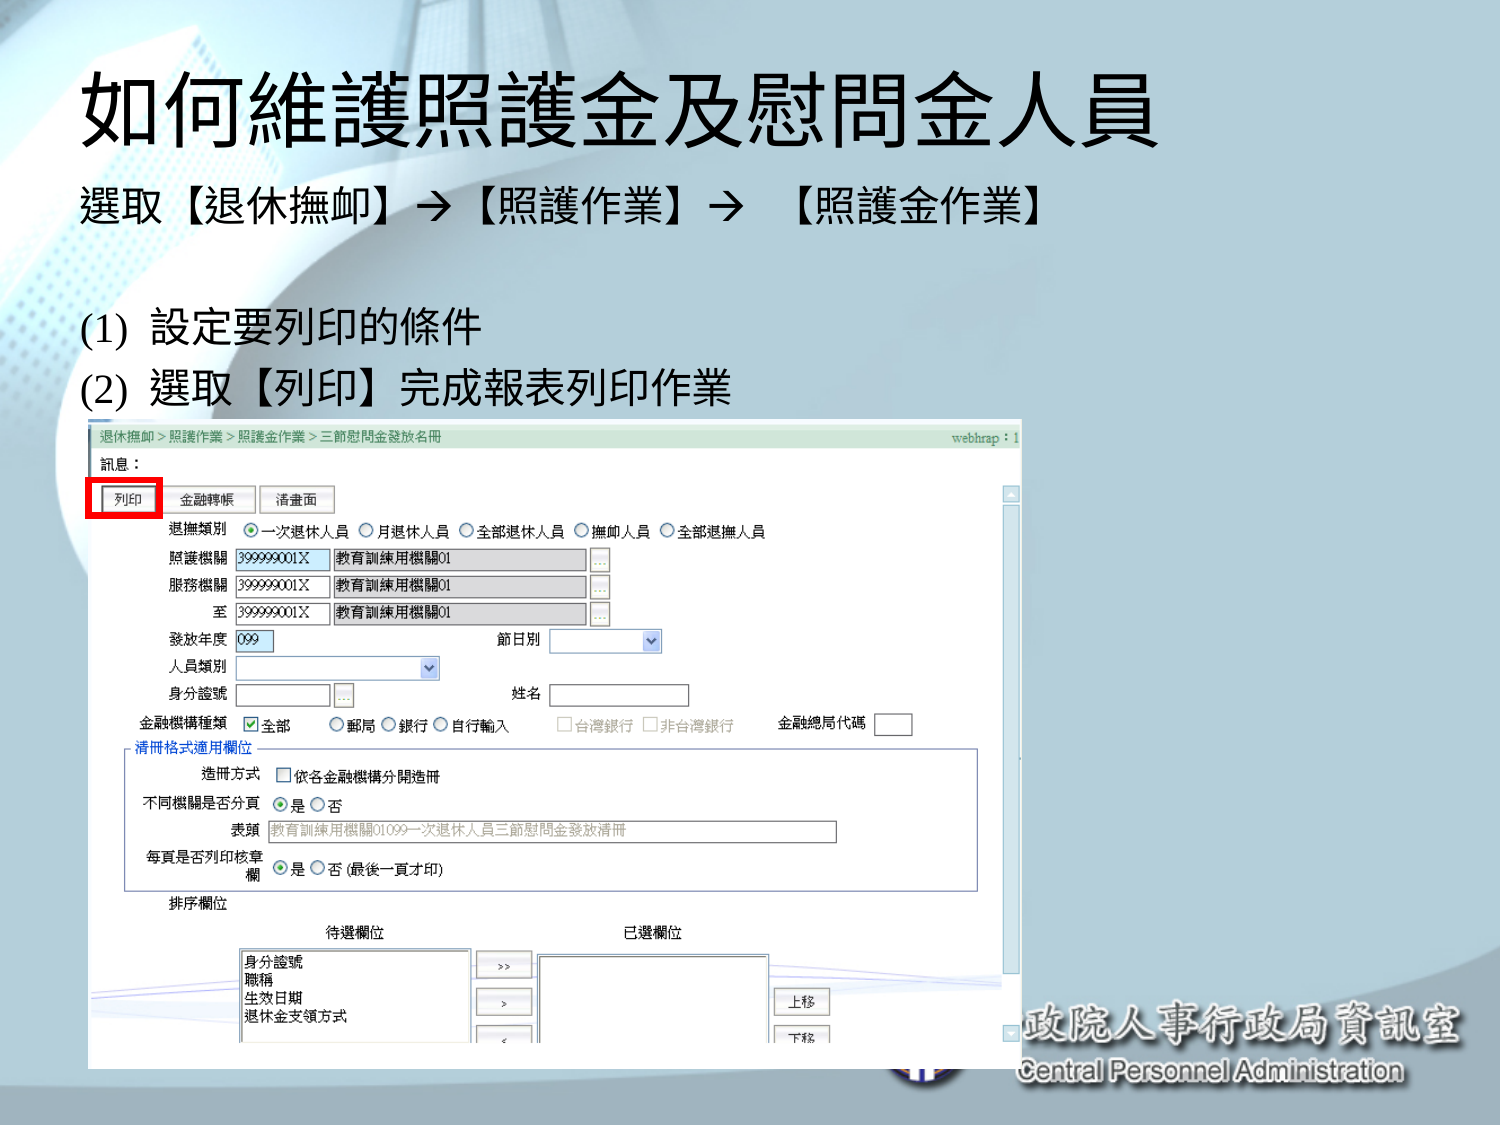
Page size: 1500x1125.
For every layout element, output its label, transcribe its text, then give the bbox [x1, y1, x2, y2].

list 選取【退休撫卹】【照護作業】 【照護金作業】 (1) 設定要列印的條件 (2) 選取【列印】完成報表列印作業 [64, 172, 1340, 848]
text_box 如何維護照護金及慰問金人員 [64, 54, 1400, 161]
picture [0, 0, 1500, 1125]
